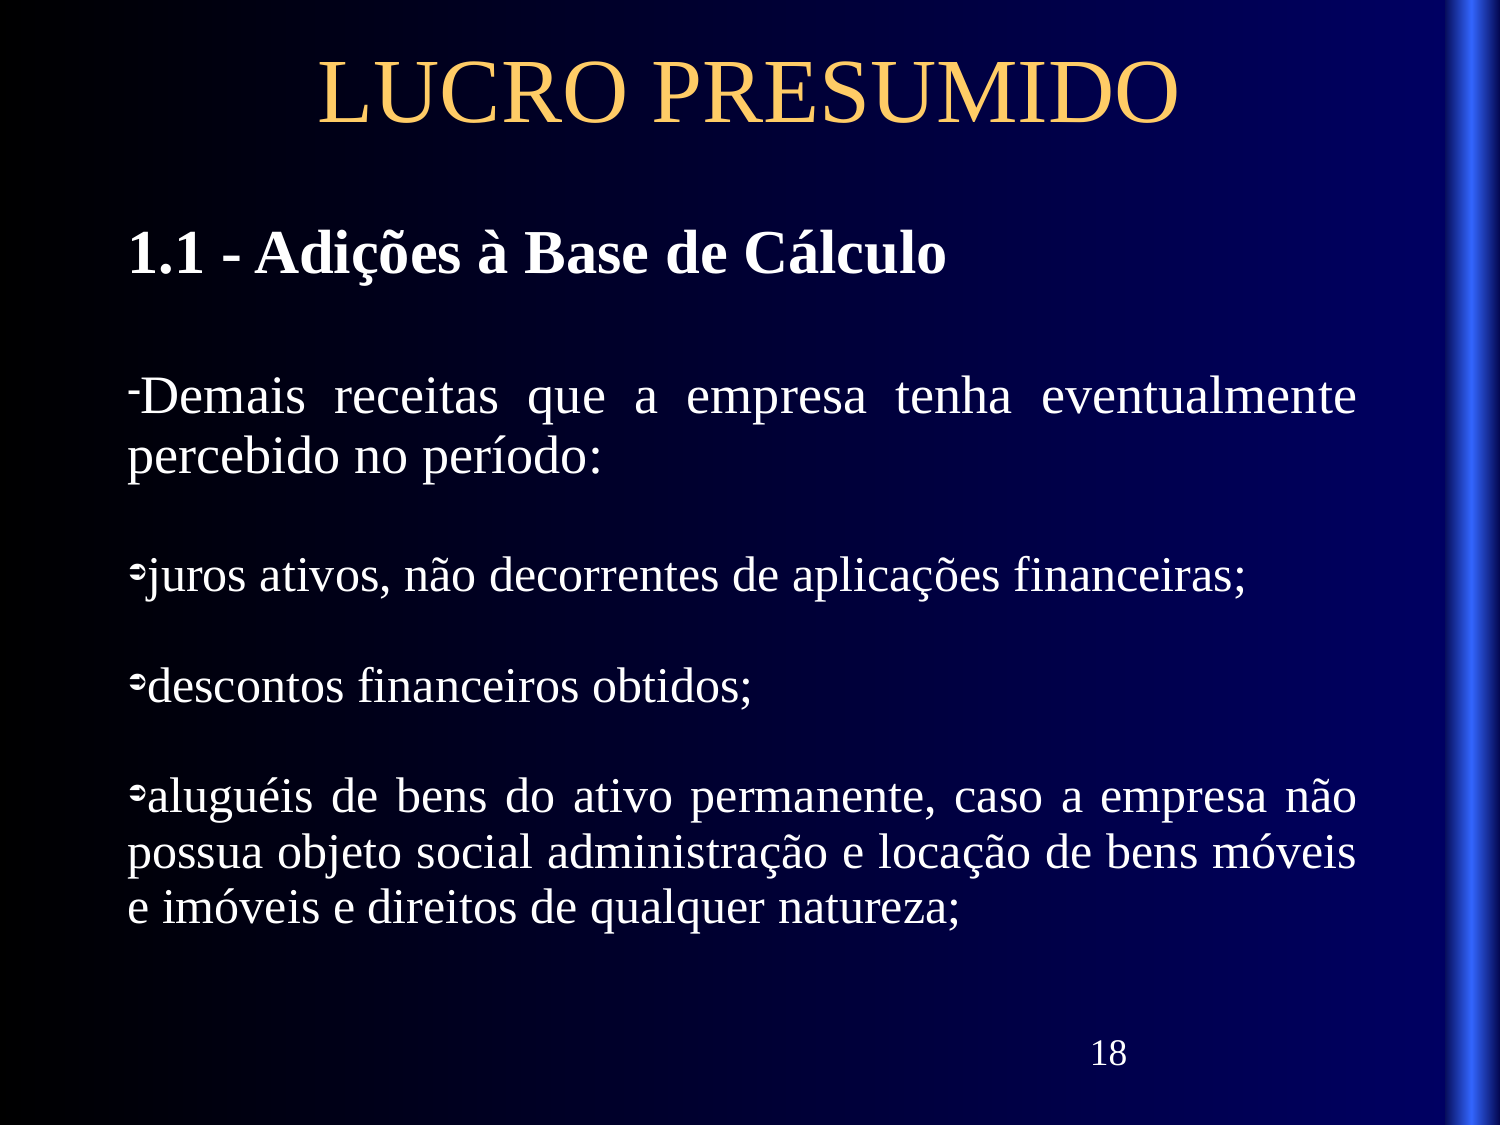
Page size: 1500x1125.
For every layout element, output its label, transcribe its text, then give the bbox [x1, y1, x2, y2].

text_box 1.1 - Adições à Base de Cálculo Demais receitas que a empresa tenha eventualmente percebido no período: juros ativos, não decorrentes de aplicações financeiras; descontos financeiros obtidos; aluguéis de bens do ativo permanente, caso a empresa não possua objeto social administração e locação de bens móveis e imóveis e direitos de qualquer natureza; [112, 211, 1388, 887]
title LUCRO PRESUMIDO [112, 23, 1388, 211]
